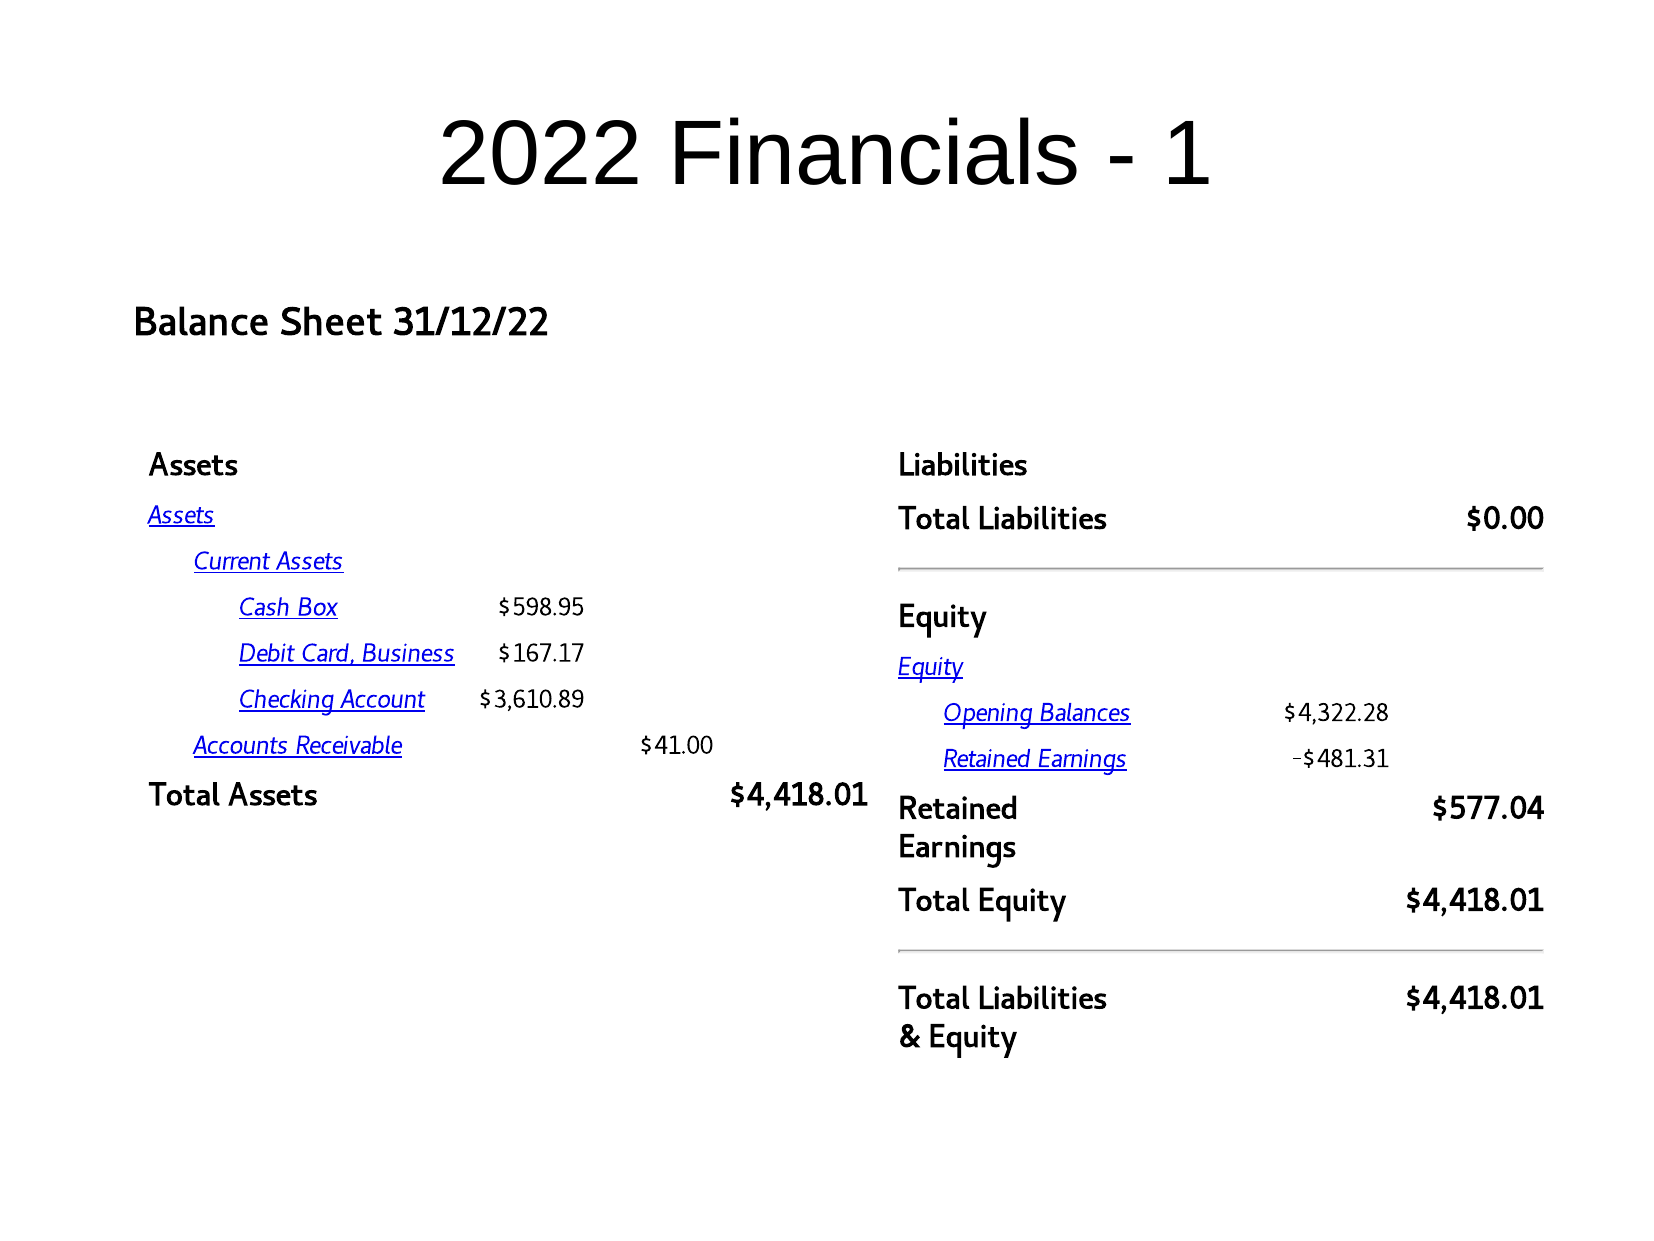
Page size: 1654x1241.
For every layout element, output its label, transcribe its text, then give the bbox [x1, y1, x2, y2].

picture [70, 212, 1607, 1099]
title 2022 Financials - 1 [82, 49, 1571, 212]
